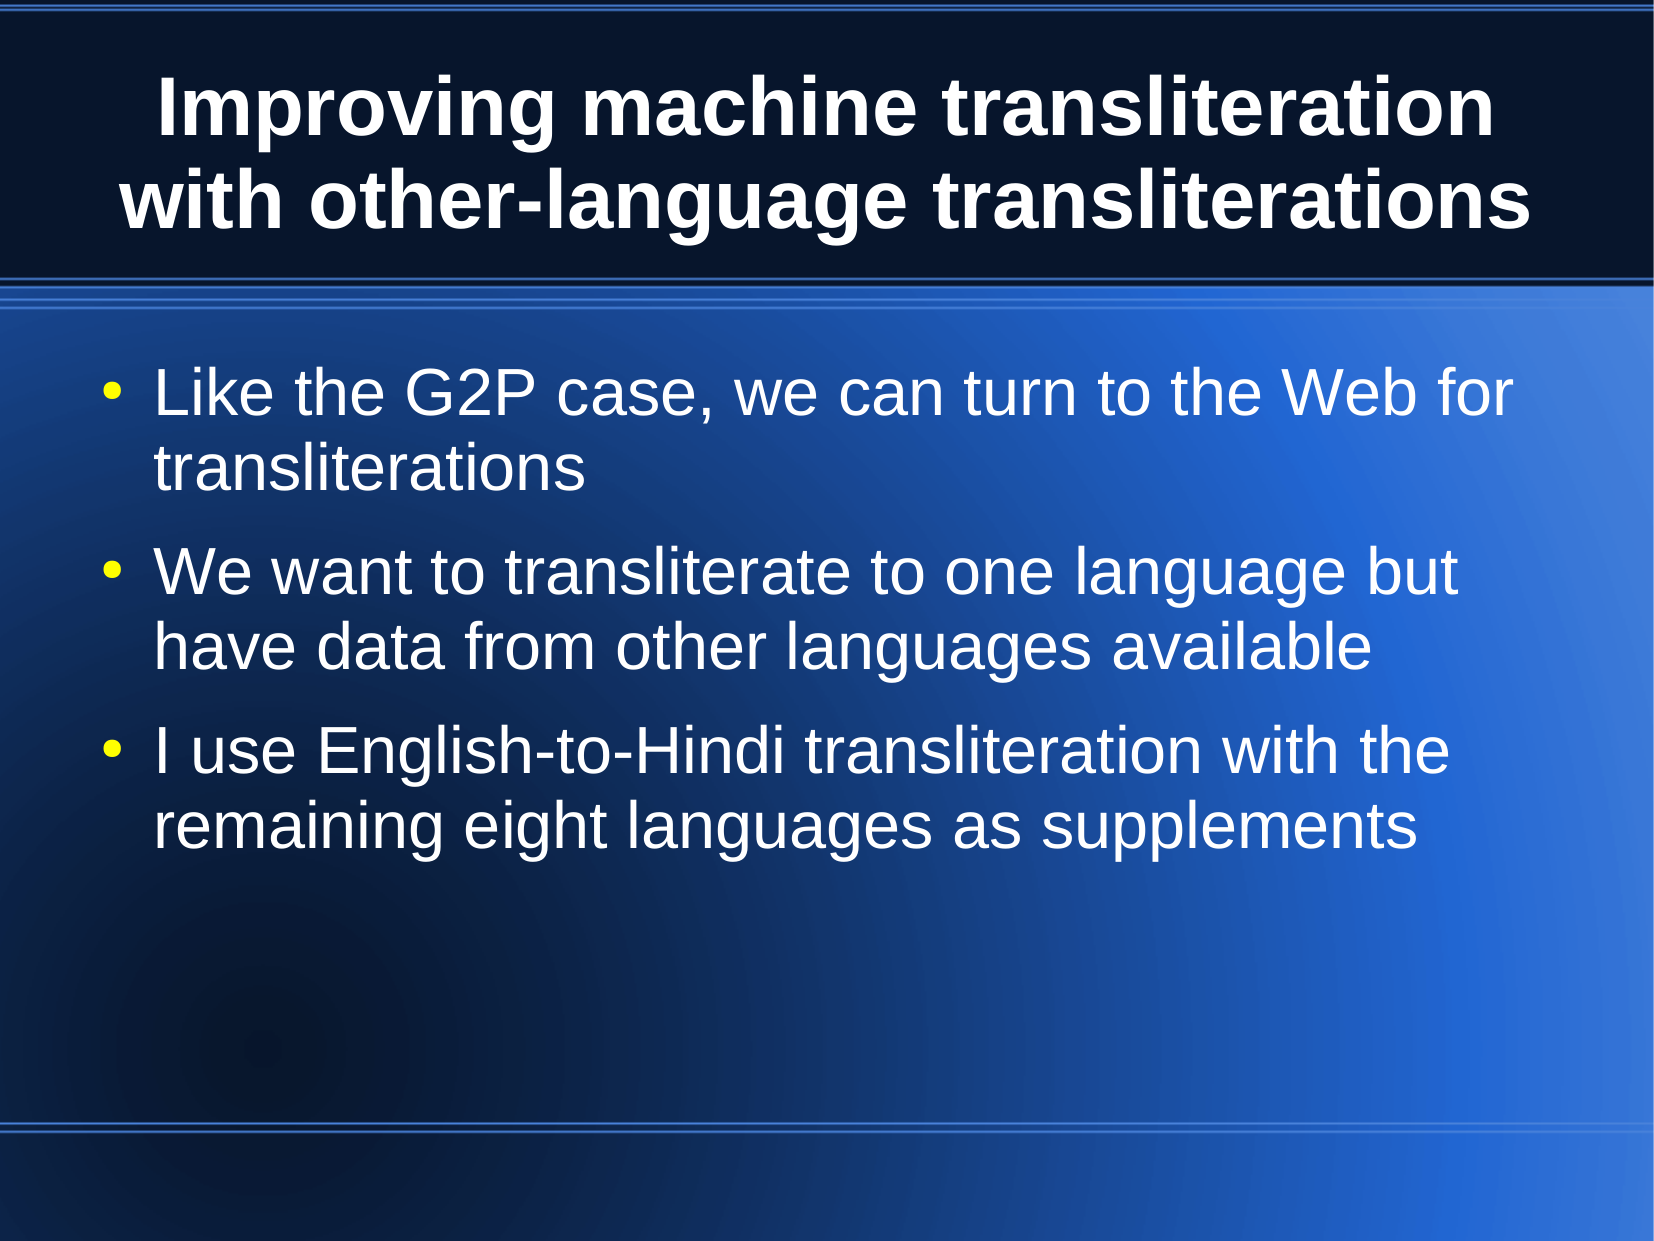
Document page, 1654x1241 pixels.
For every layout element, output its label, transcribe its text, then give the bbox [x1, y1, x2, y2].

picture [0, 0, 1654, 1241]
list Like the G2P case, we can turn to the Web for transliterations We want to transliterate to one language but have data from other languages available I use English-to-Hindi transliteration with the remaining eight languages as supplements [82, 355, 1571, 1159]
title Improving machine transliteration with other-language transliterations [82, 56, 1571, 250]
